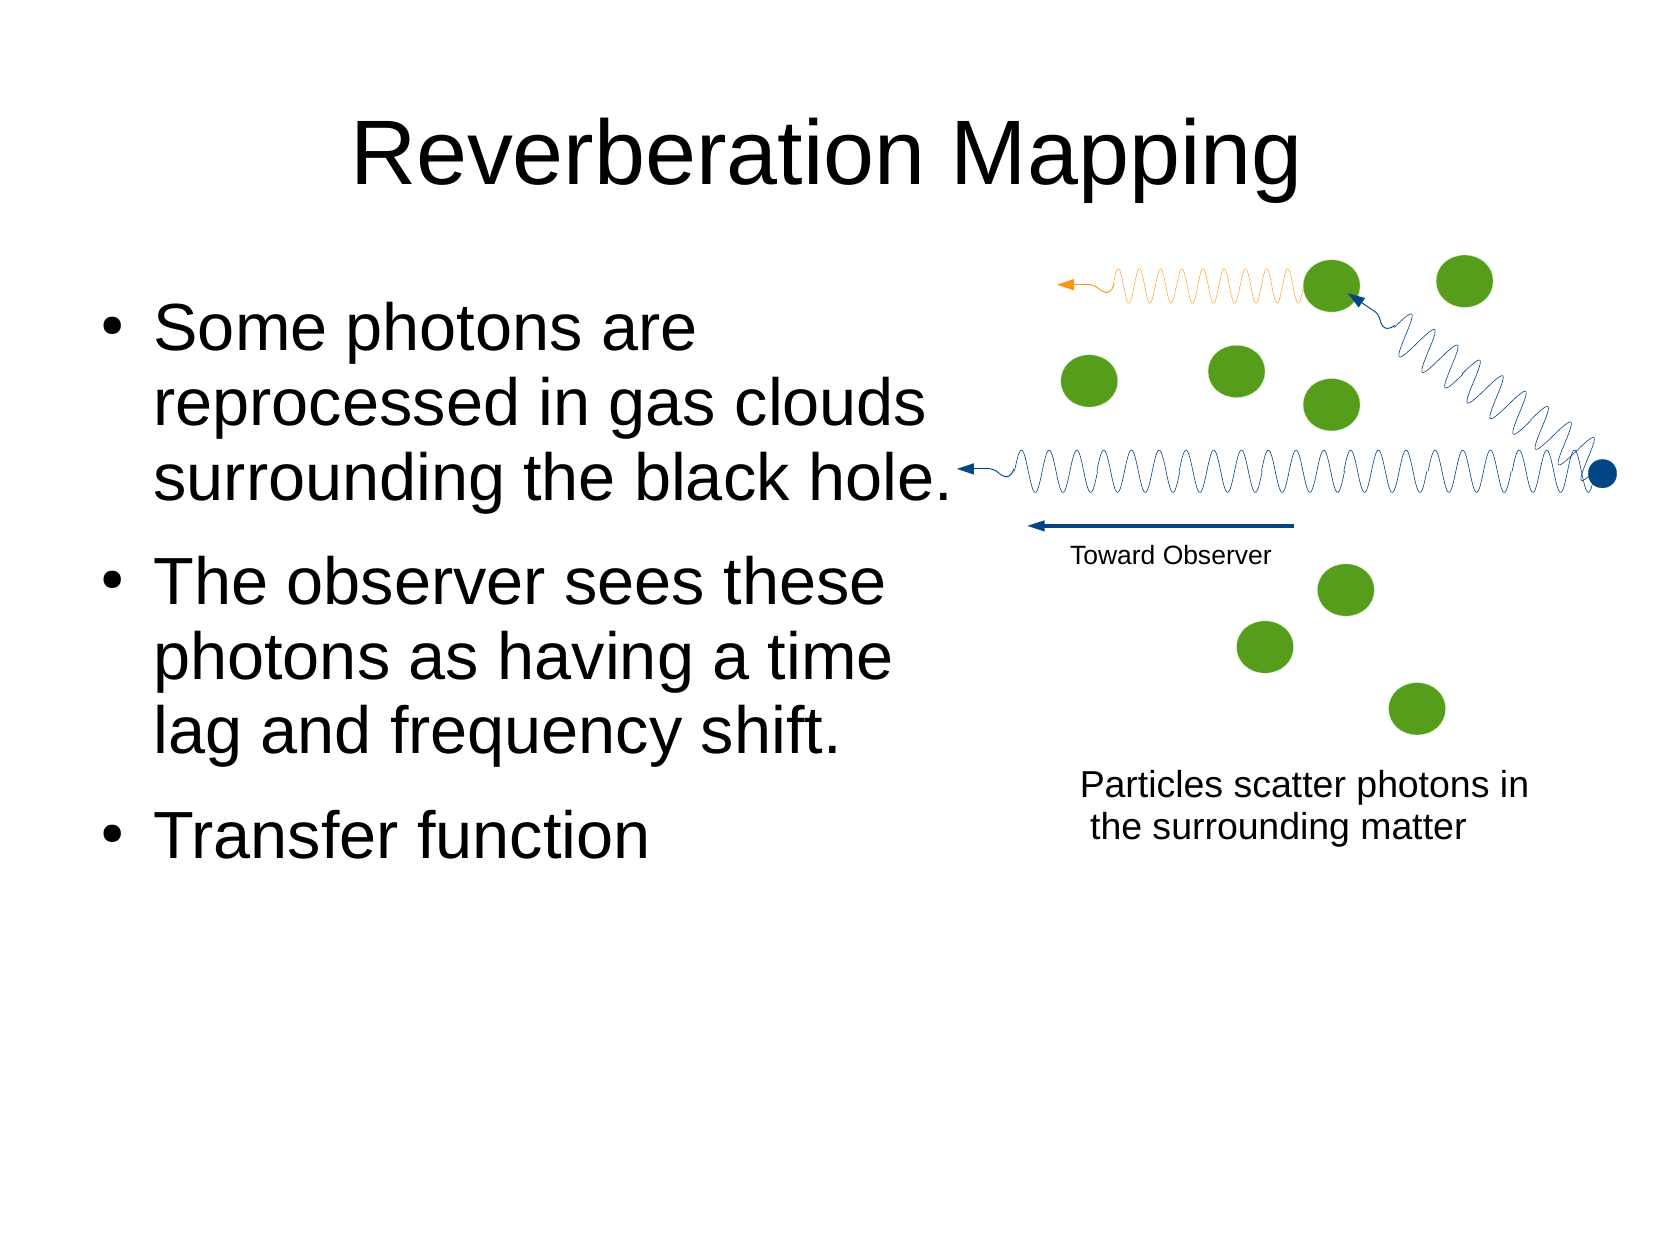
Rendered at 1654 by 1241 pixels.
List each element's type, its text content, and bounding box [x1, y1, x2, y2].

text_box Particles scatter photons in the surrounding matter [1065, 756, 1545, 856]
title Reverberation Mapping [82, 49, 1571, 257]
list Some photons are reprocessed in gas clouds surrounding the black hole. The observer sees these photons as having a time lag and frequency shift. Transfer function [82, 290, 991, 1010]
chart [956, 255, 1617, 736]
